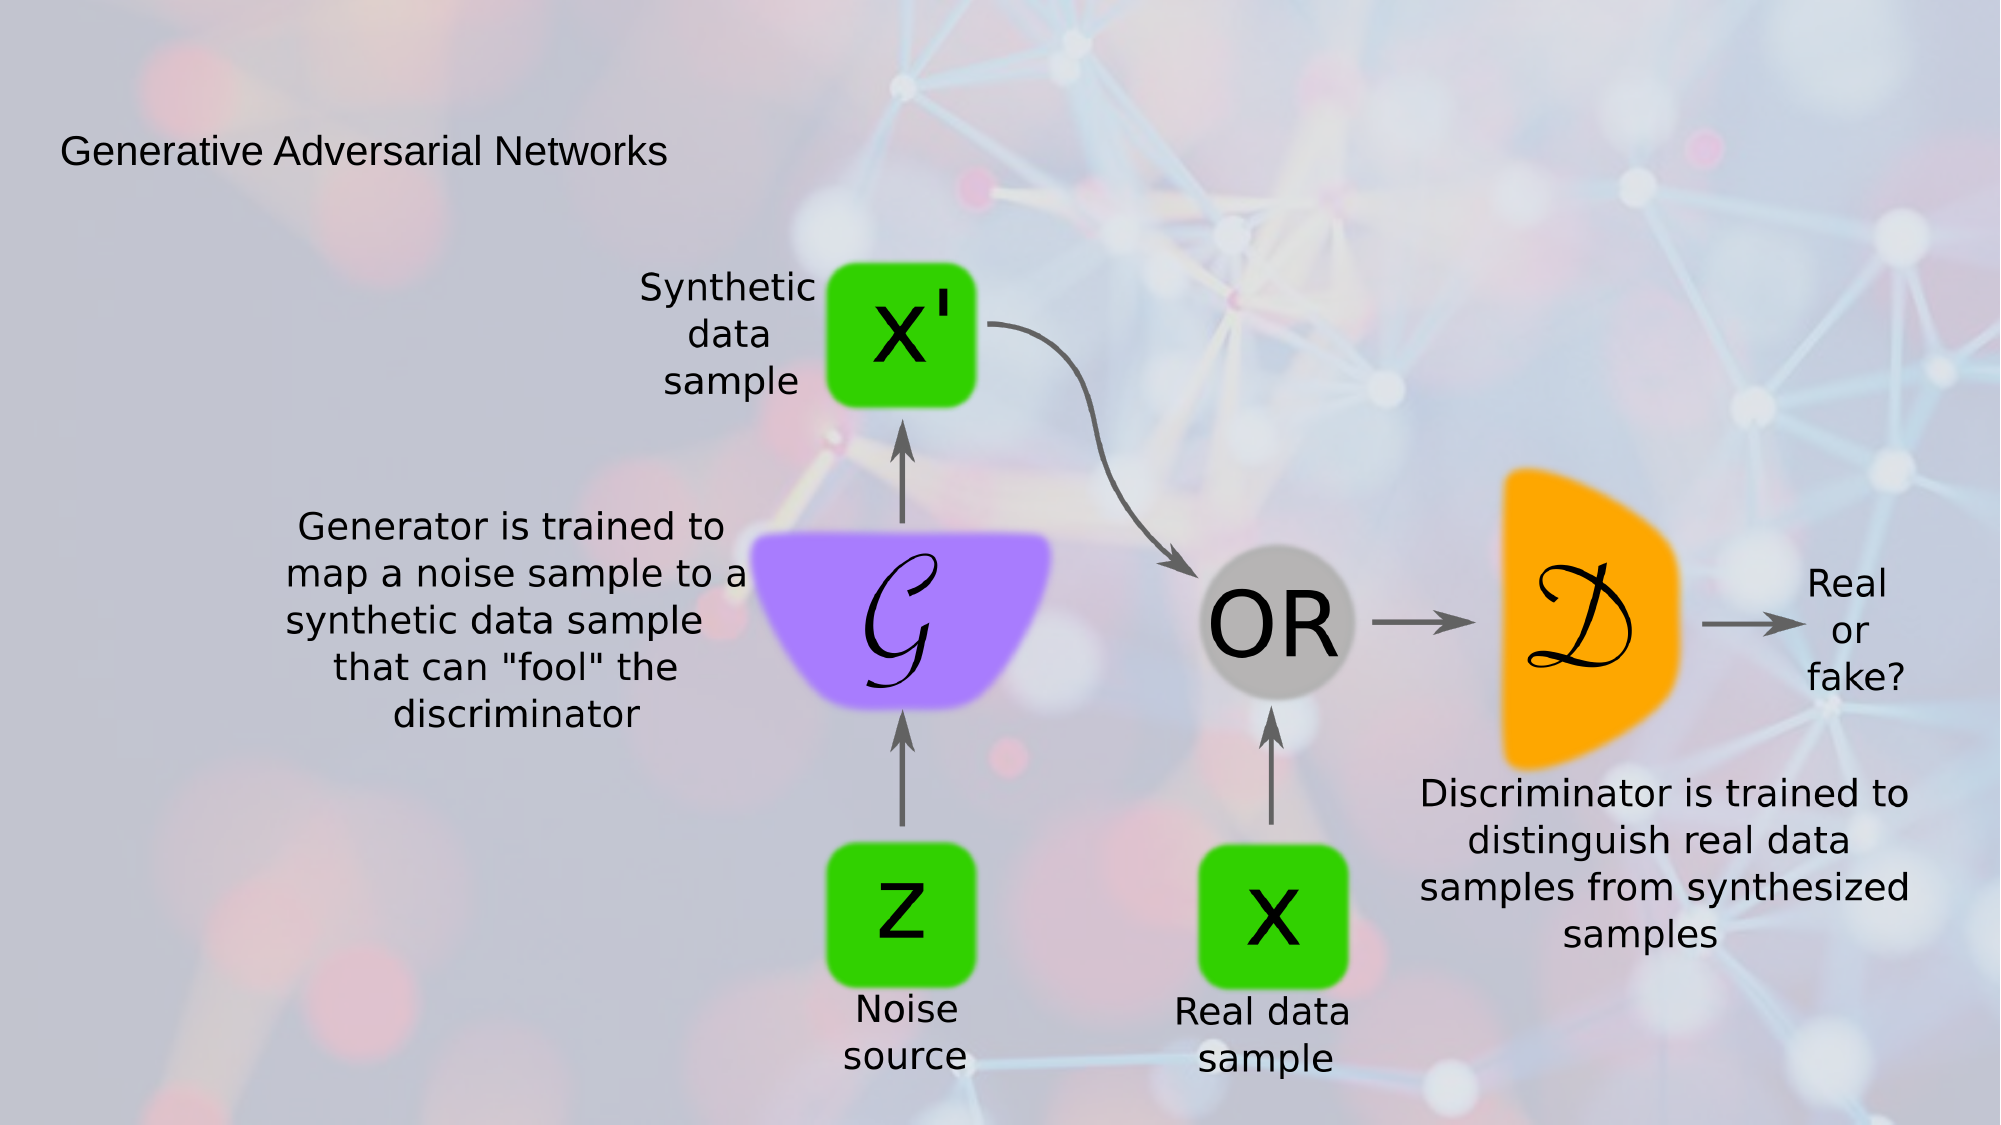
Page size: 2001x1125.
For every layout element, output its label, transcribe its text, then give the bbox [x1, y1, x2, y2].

picture [273, 248, 1918, 1079]
text_box Generative Adversarial Networks [45, 120, 766, 228]
